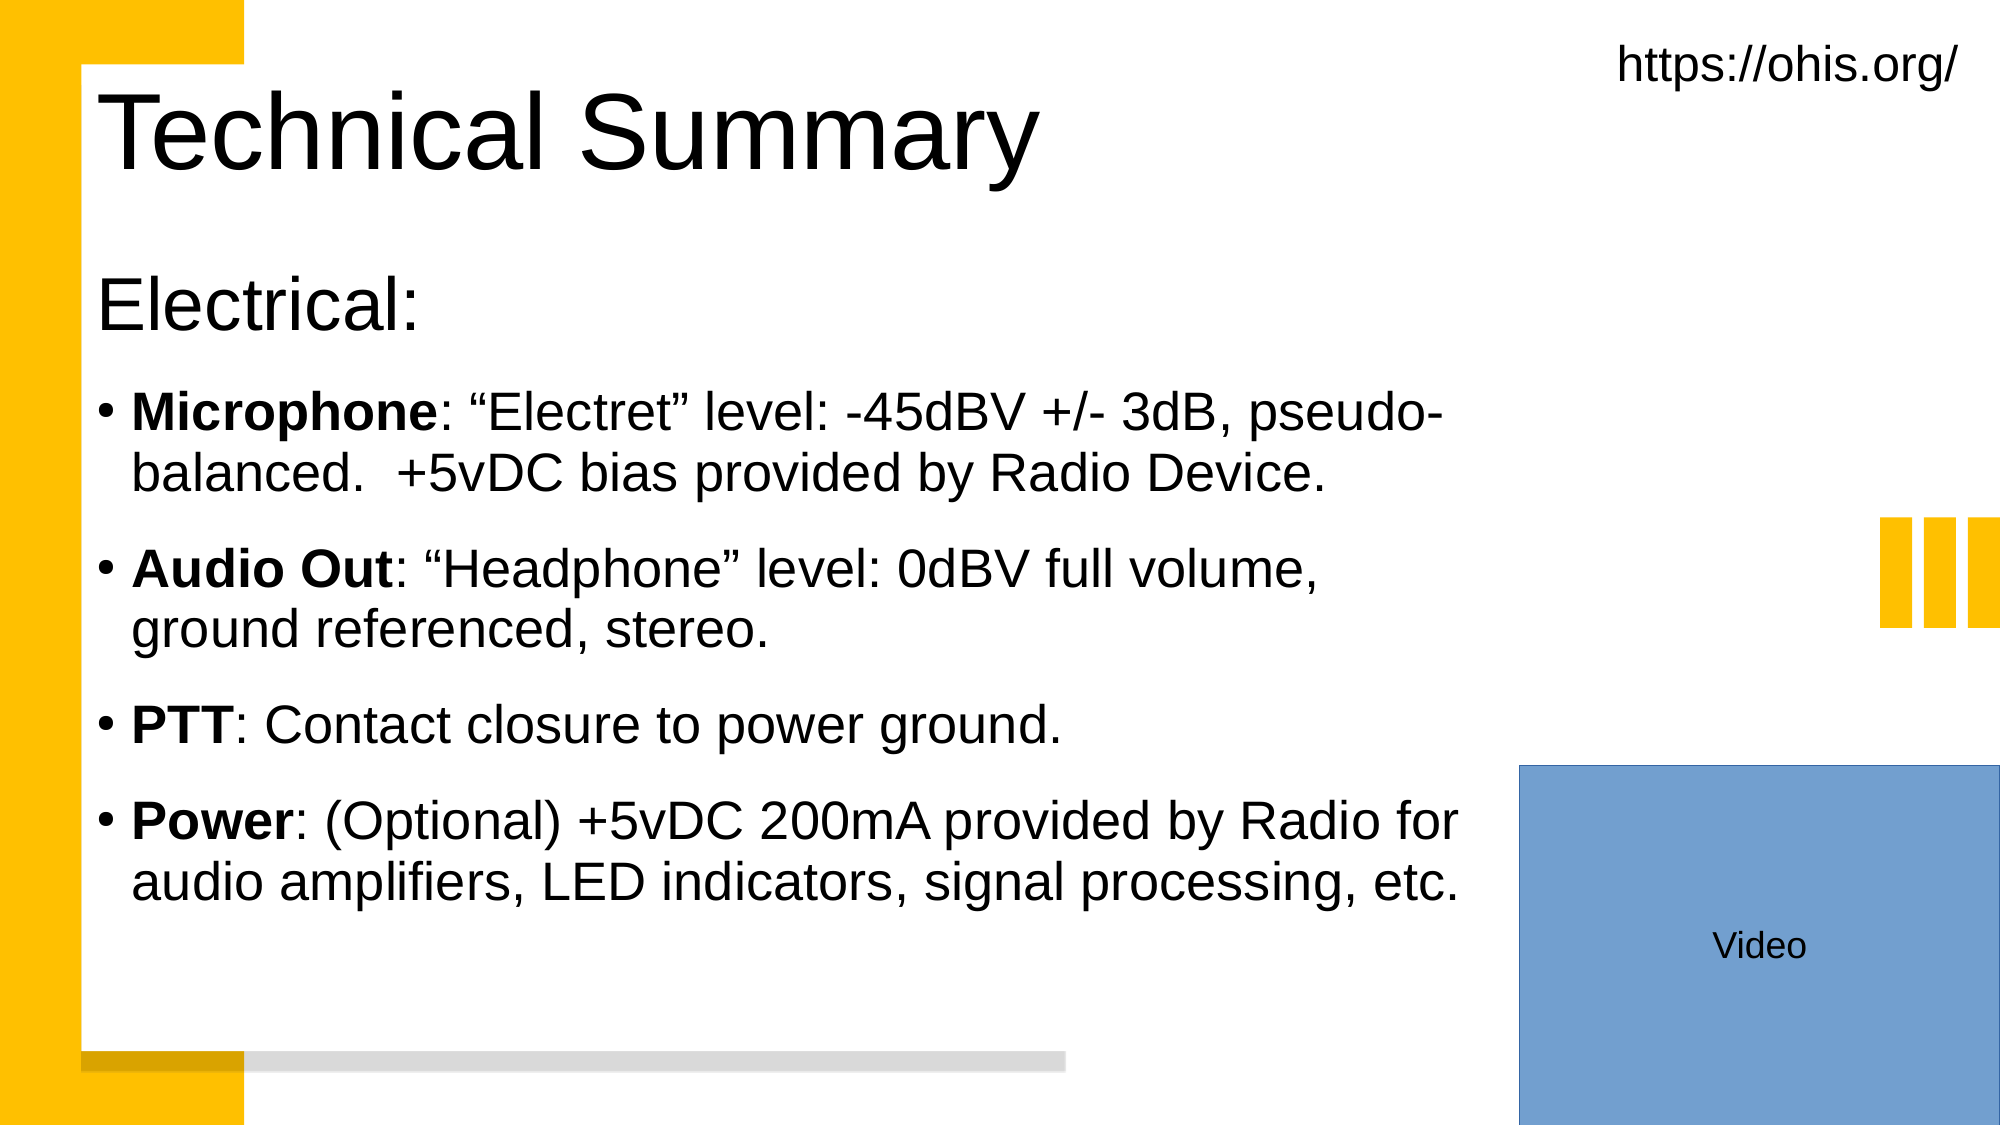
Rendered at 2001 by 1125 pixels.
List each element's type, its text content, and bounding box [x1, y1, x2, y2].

text_box https://ohis.org/ [1590, 29, 1974, 105]
text_box Electrical: Microphone: “Electret” level: -45dBV +/- 3dB, pseudo-balanced. +5vDC bias provided by Radio Device. Audio Out: “Headphone” level: 0dBV full volume, ground referenced, stereo. PTT: Contact closure to power ground. Power: (Optional) +5vDC 200mA provided by Radio for audio amplifiers, LED indicators, signal processing, etc. [81, 254, 1516, 1036]
text_box [0, 0, 2000, 1125]
text_box Video [1519, 765, 2000, 1125]
text_box Technical Summary [81, 64, 1921, 201]
